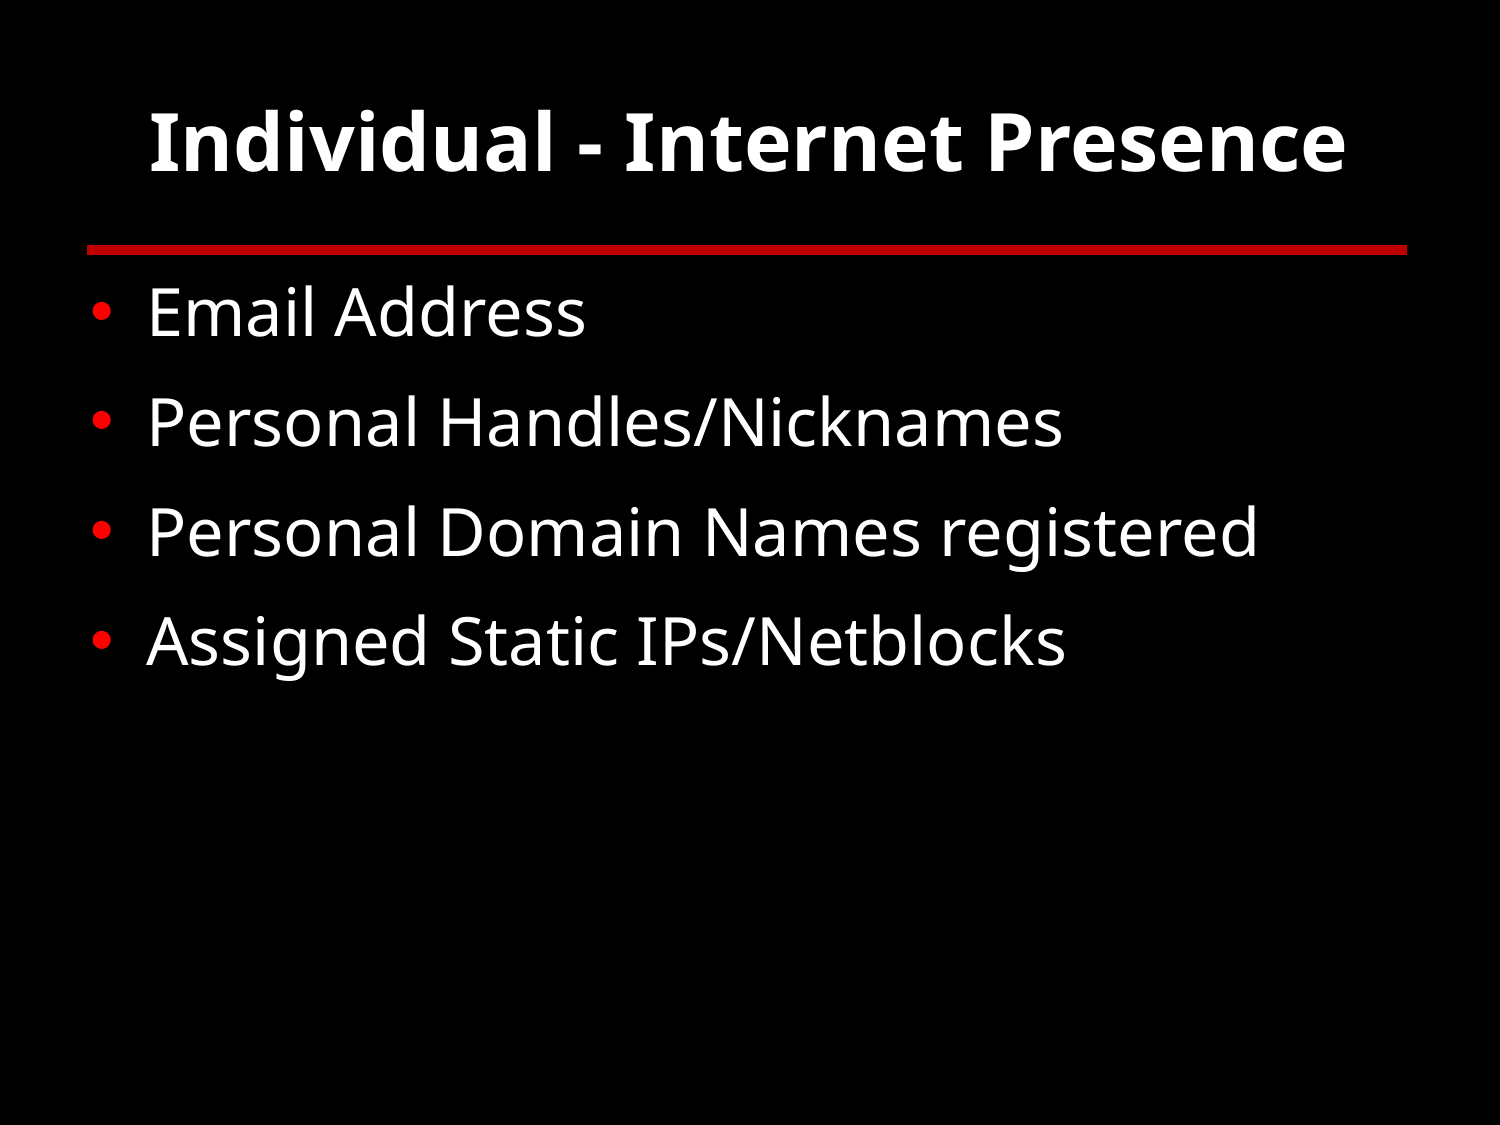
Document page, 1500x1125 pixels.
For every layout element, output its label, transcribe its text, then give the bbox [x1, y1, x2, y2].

title Individual - Internet Presence [75, 45, 1425, 233]
list Email Address Personal Handles/Nicknames Personal Domain Names registered Assigned Static IPs/Netblocks [75, 262, 1425, 1005]
